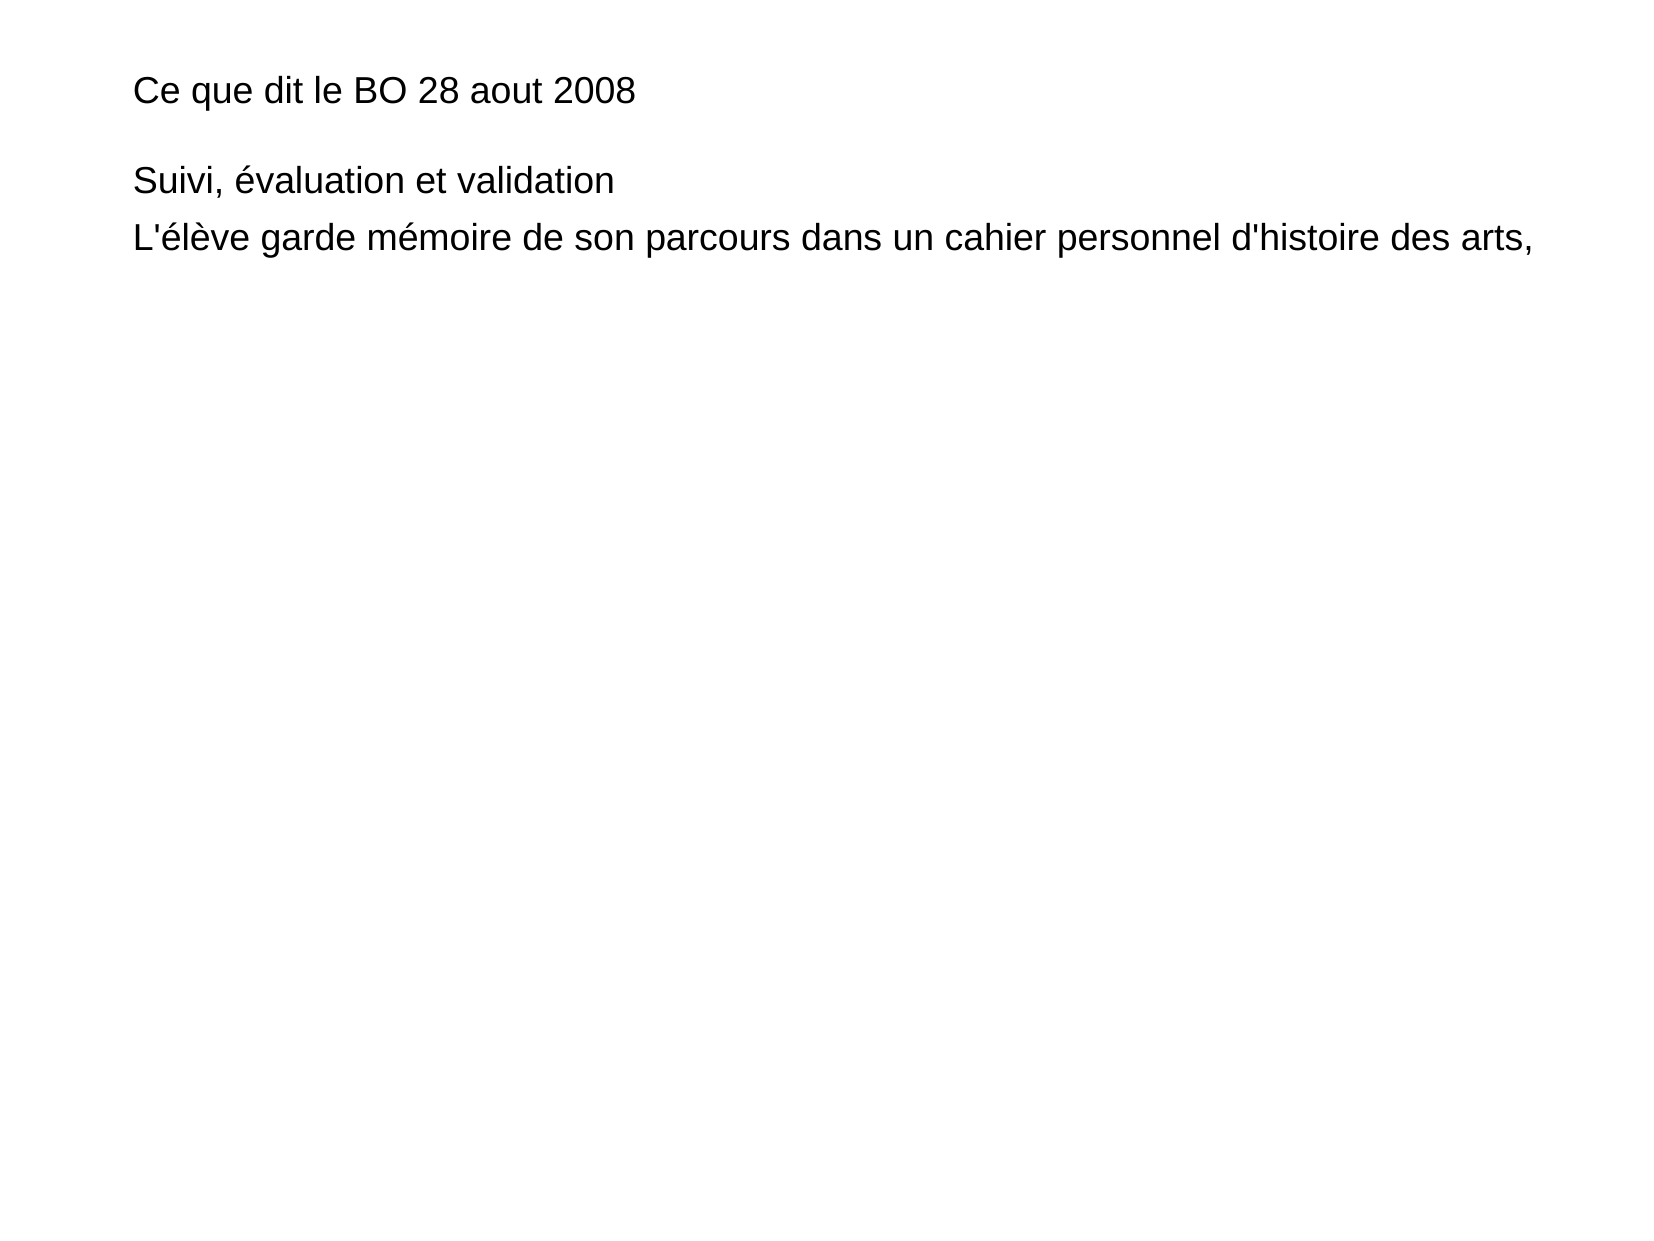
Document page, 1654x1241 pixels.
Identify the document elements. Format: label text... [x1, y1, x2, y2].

text_box L'élève garde mémoire de son parcours dans un cahier personnel d'histoire des arts, [118, 205, 1654, 514]
text_box Ce que dit le BO 28 aout 2008 Suivi, évaluation et validation [118, 59, 631, 205]
